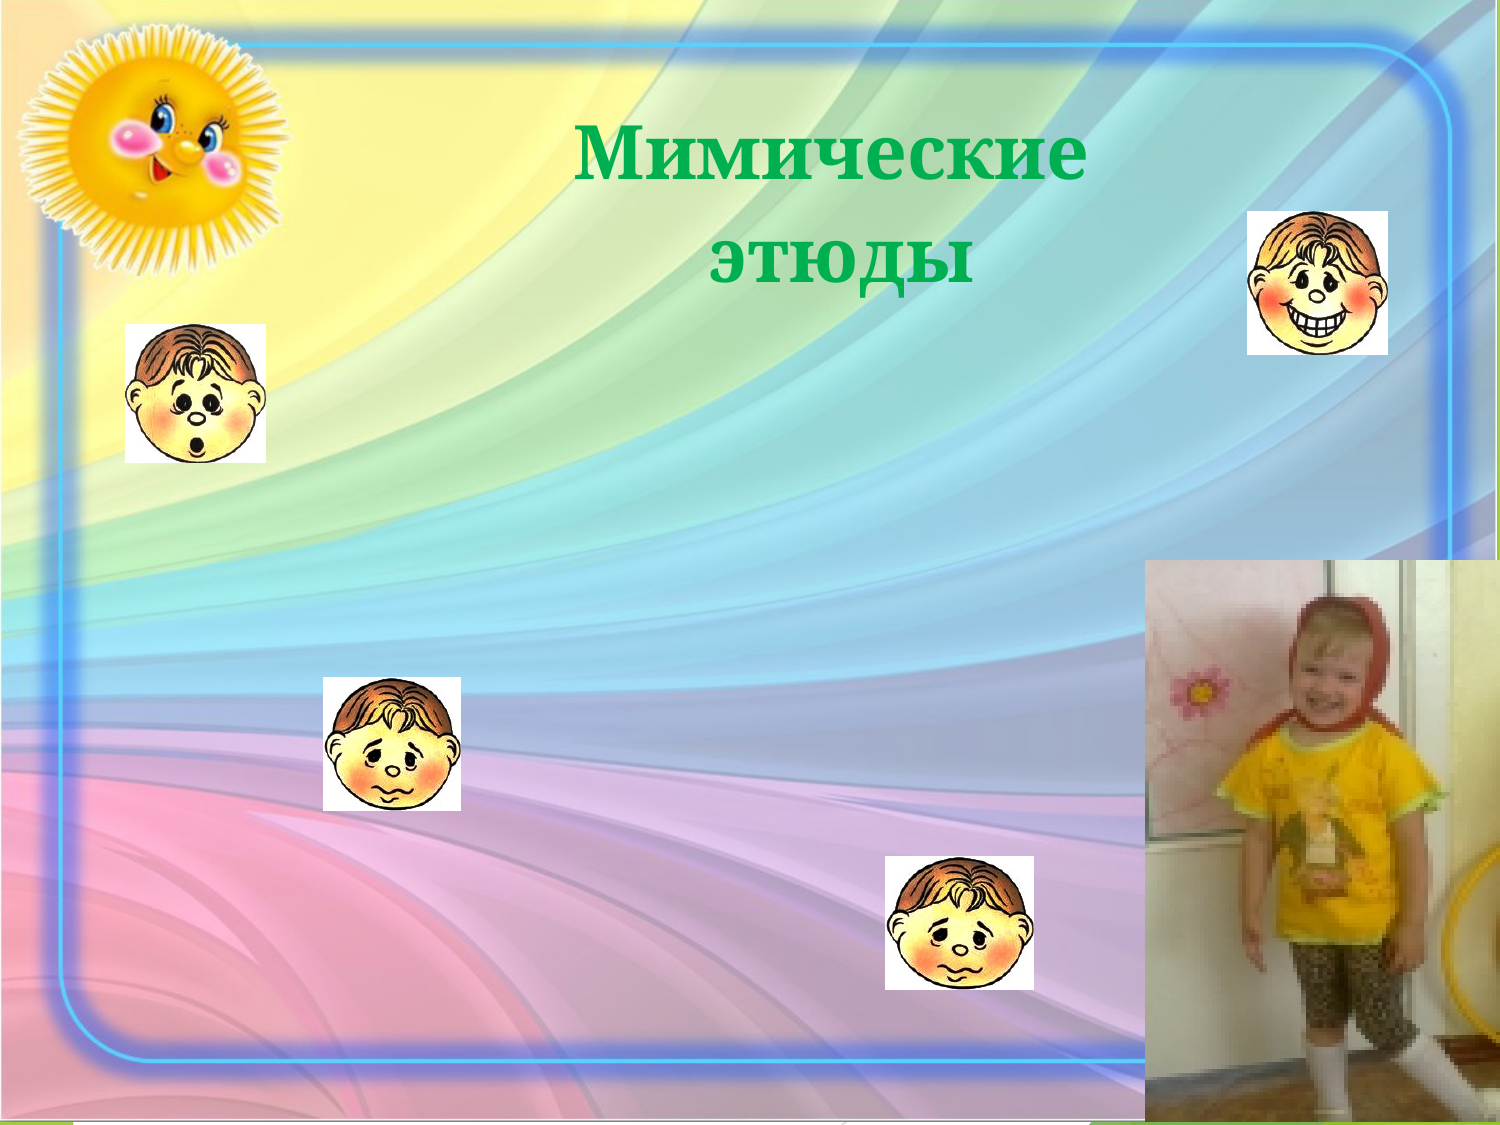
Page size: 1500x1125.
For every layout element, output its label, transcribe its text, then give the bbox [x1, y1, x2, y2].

text_box Мимические этюды [446, 92, 1237, 199]
picture [0, 0, 1500, 1123]
